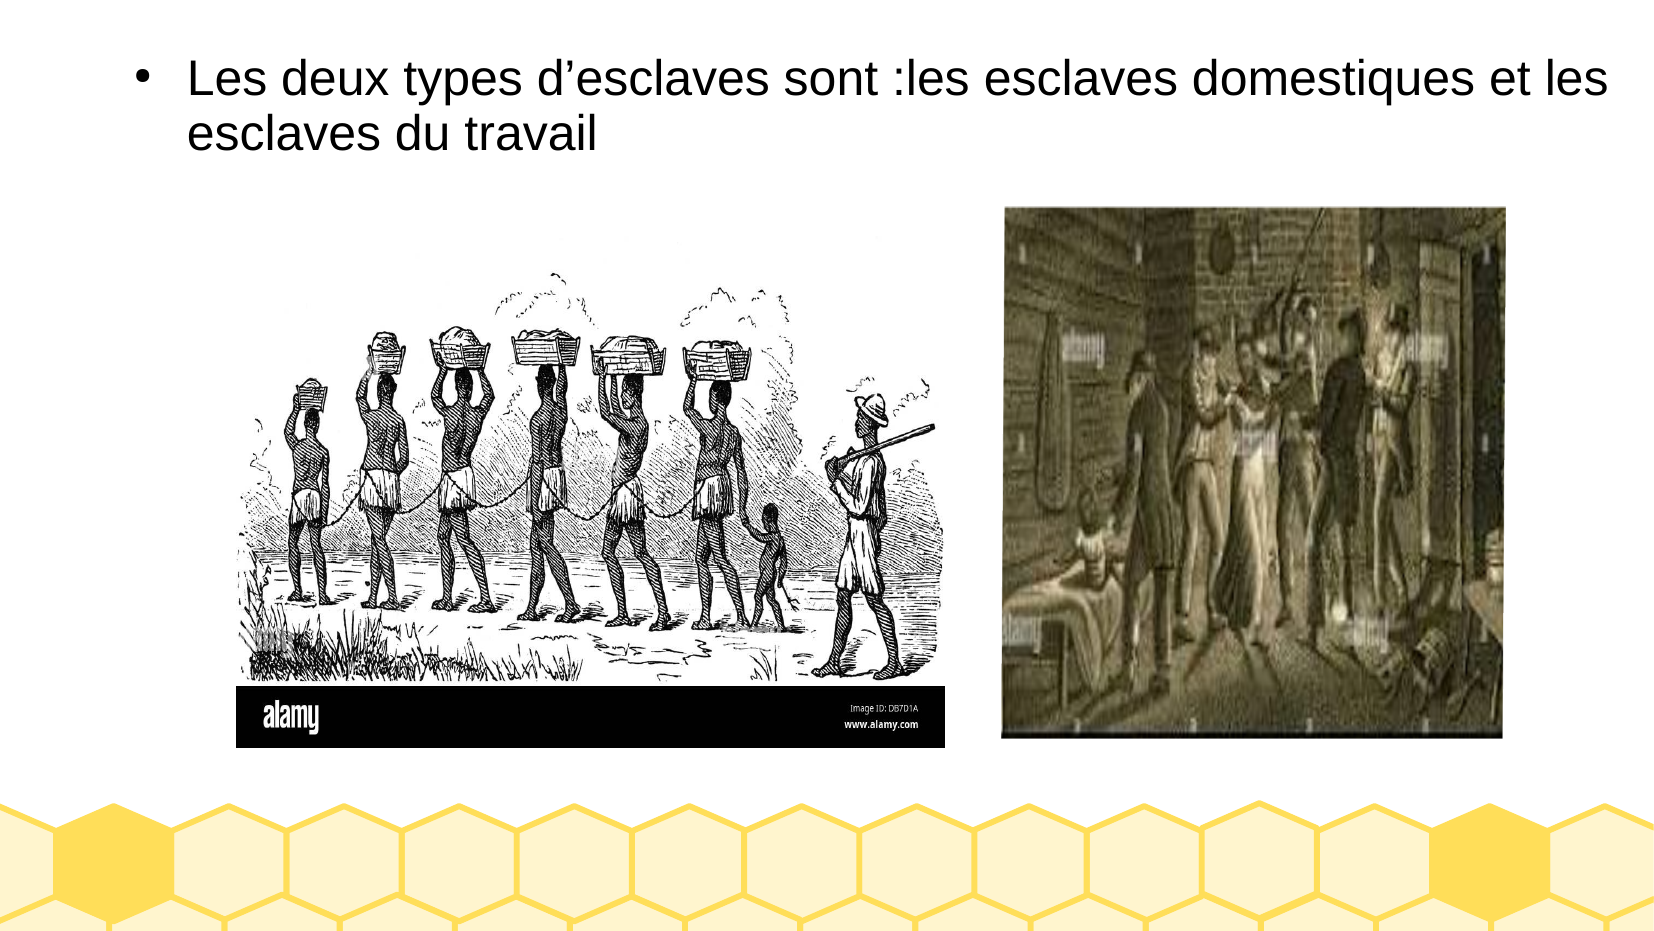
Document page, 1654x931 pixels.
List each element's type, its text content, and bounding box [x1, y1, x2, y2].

picture [236, 236, 945, 748]
list Les deux types d’esclaves sont :les esclaves domestiques et les esclaves du travail [115, 49, 1654, 535]
picture [1000, 206, 1506, 739]
